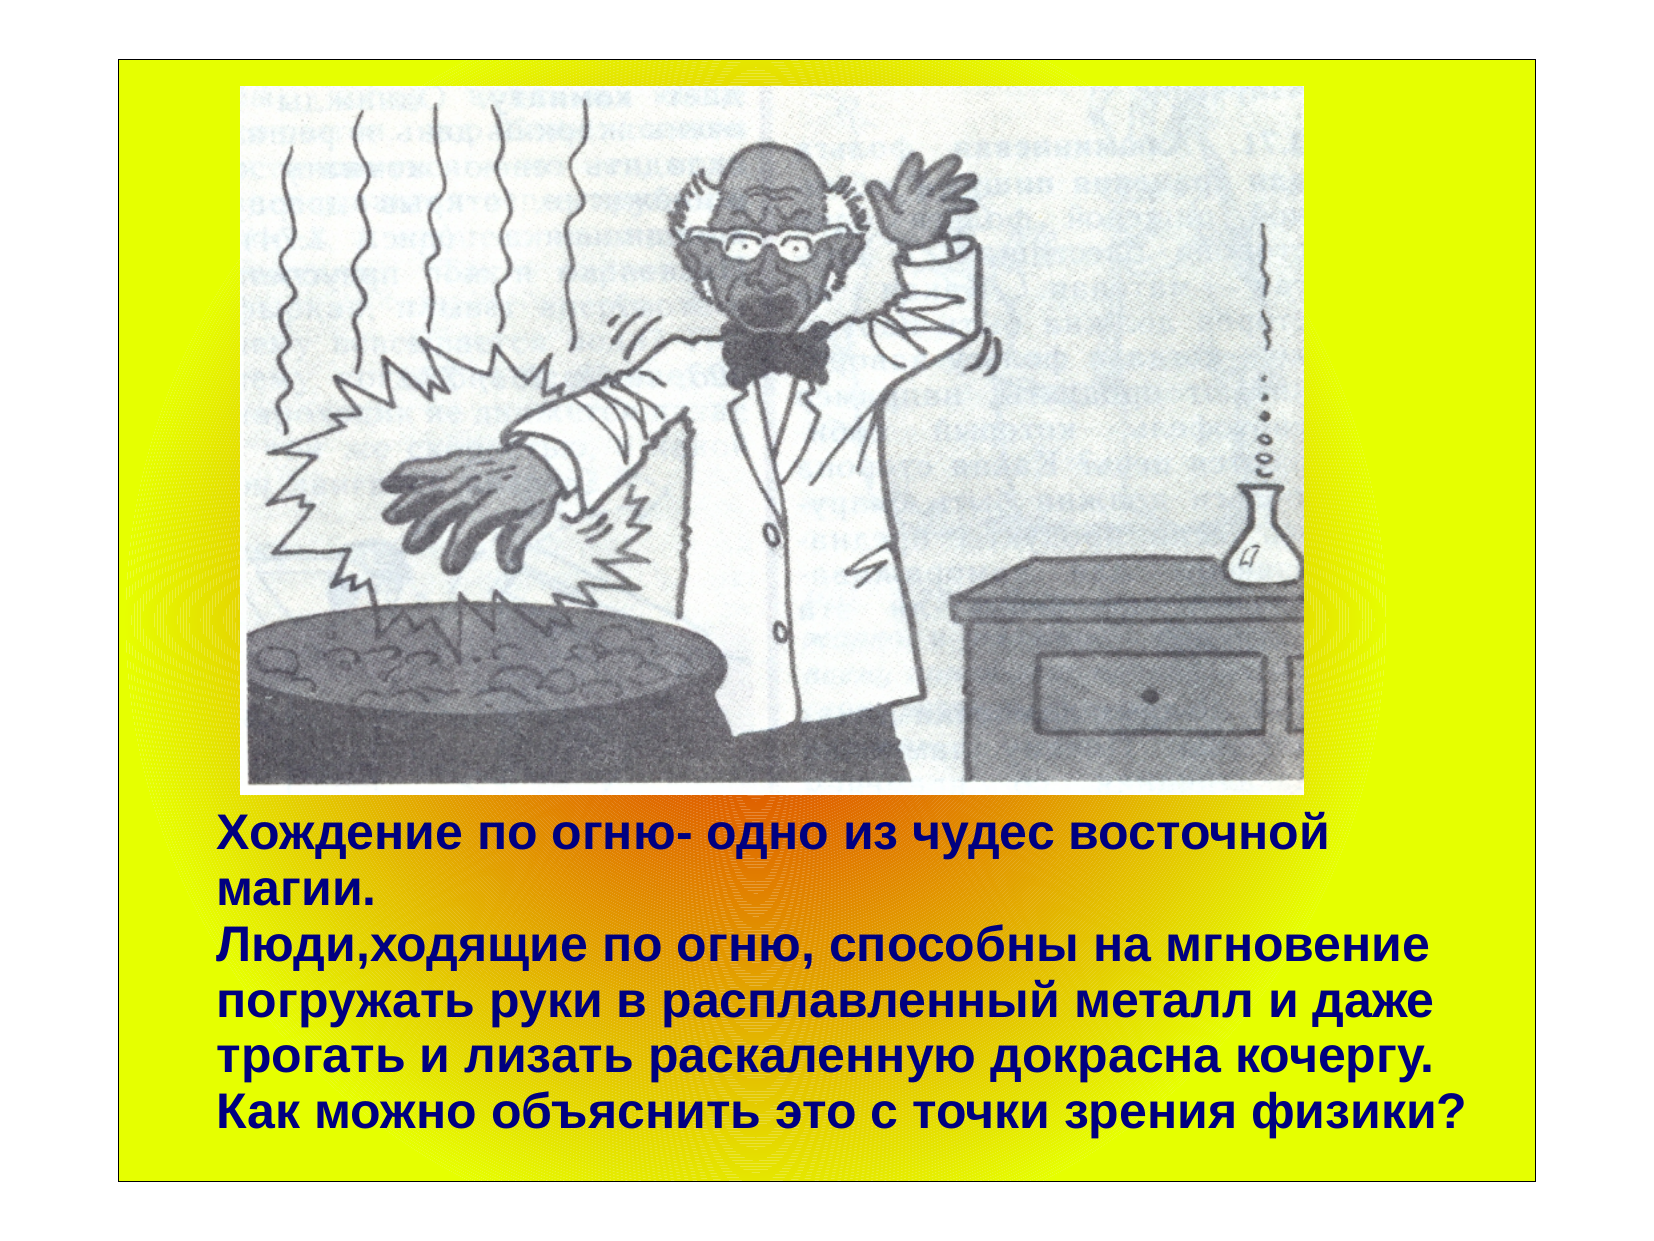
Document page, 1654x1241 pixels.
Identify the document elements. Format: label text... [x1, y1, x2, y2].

text_box Хождение по огню- одно из чудес восточной магии. Люди,ходящие по огню, способны на мгновение погружать руки в расплавленный металл и даже трогать и лизать раскаленную докрасна кочергу. Как можно объяснить это с точки зрения физики? [201, 797, 1506, 1188]
picture [240, 86, 1304, 795]
text_box [118, 59, 1536, 1182]
